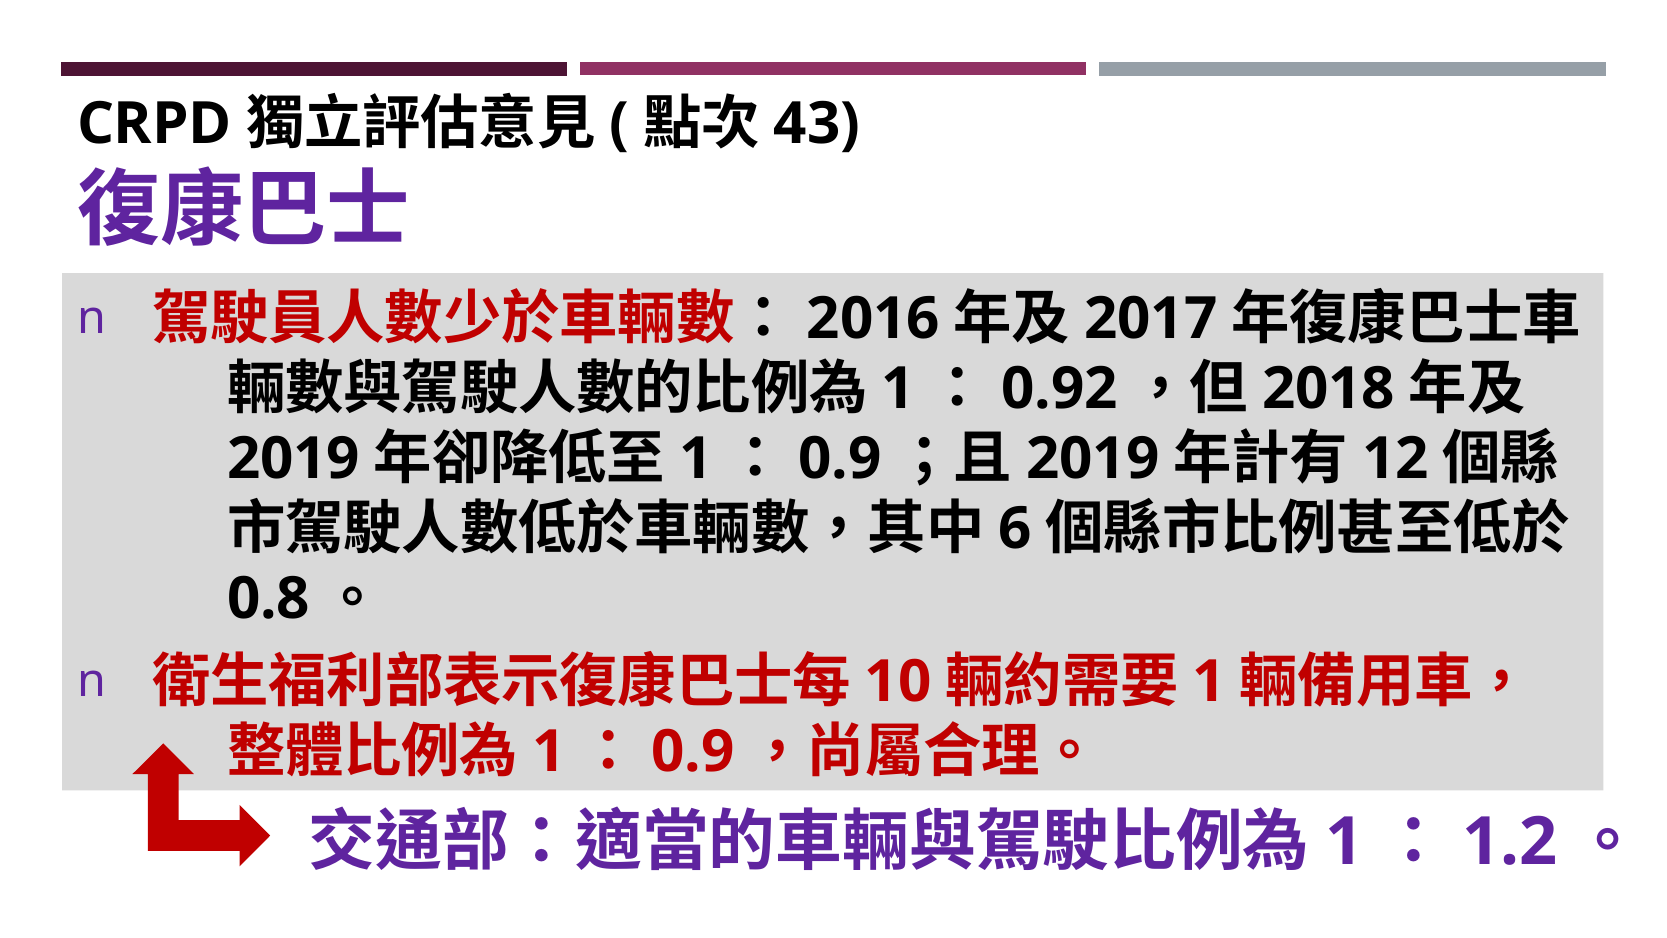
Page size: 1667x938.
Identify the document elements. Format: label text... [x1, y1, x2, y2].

text_box CRPD獨立評估意見(點次43) 復康巴士 [62, 76, 1604, 264]
text_box 駕駛員人數少於車輛數：2016年及2017年復康巴士車輛數與駕駛人數的比例為1：0.92，但2018年及2019年卻降低至1：0.9；且2019年計有12個縣市駕駛人數低於車輛數，其中6個縣市比例甚至低於0.8。 衛生福利部表示復康巴士每10輛約需要1輛備用車， 整體比例為1：0.9，尚屬合理。 [62, 273, 1604, 725]
text_box [132, 743, 271, 867]
text_box 交通部：適當的車輛與駕駛比例為1：1.2。 [293, 789, 1667, 886]
